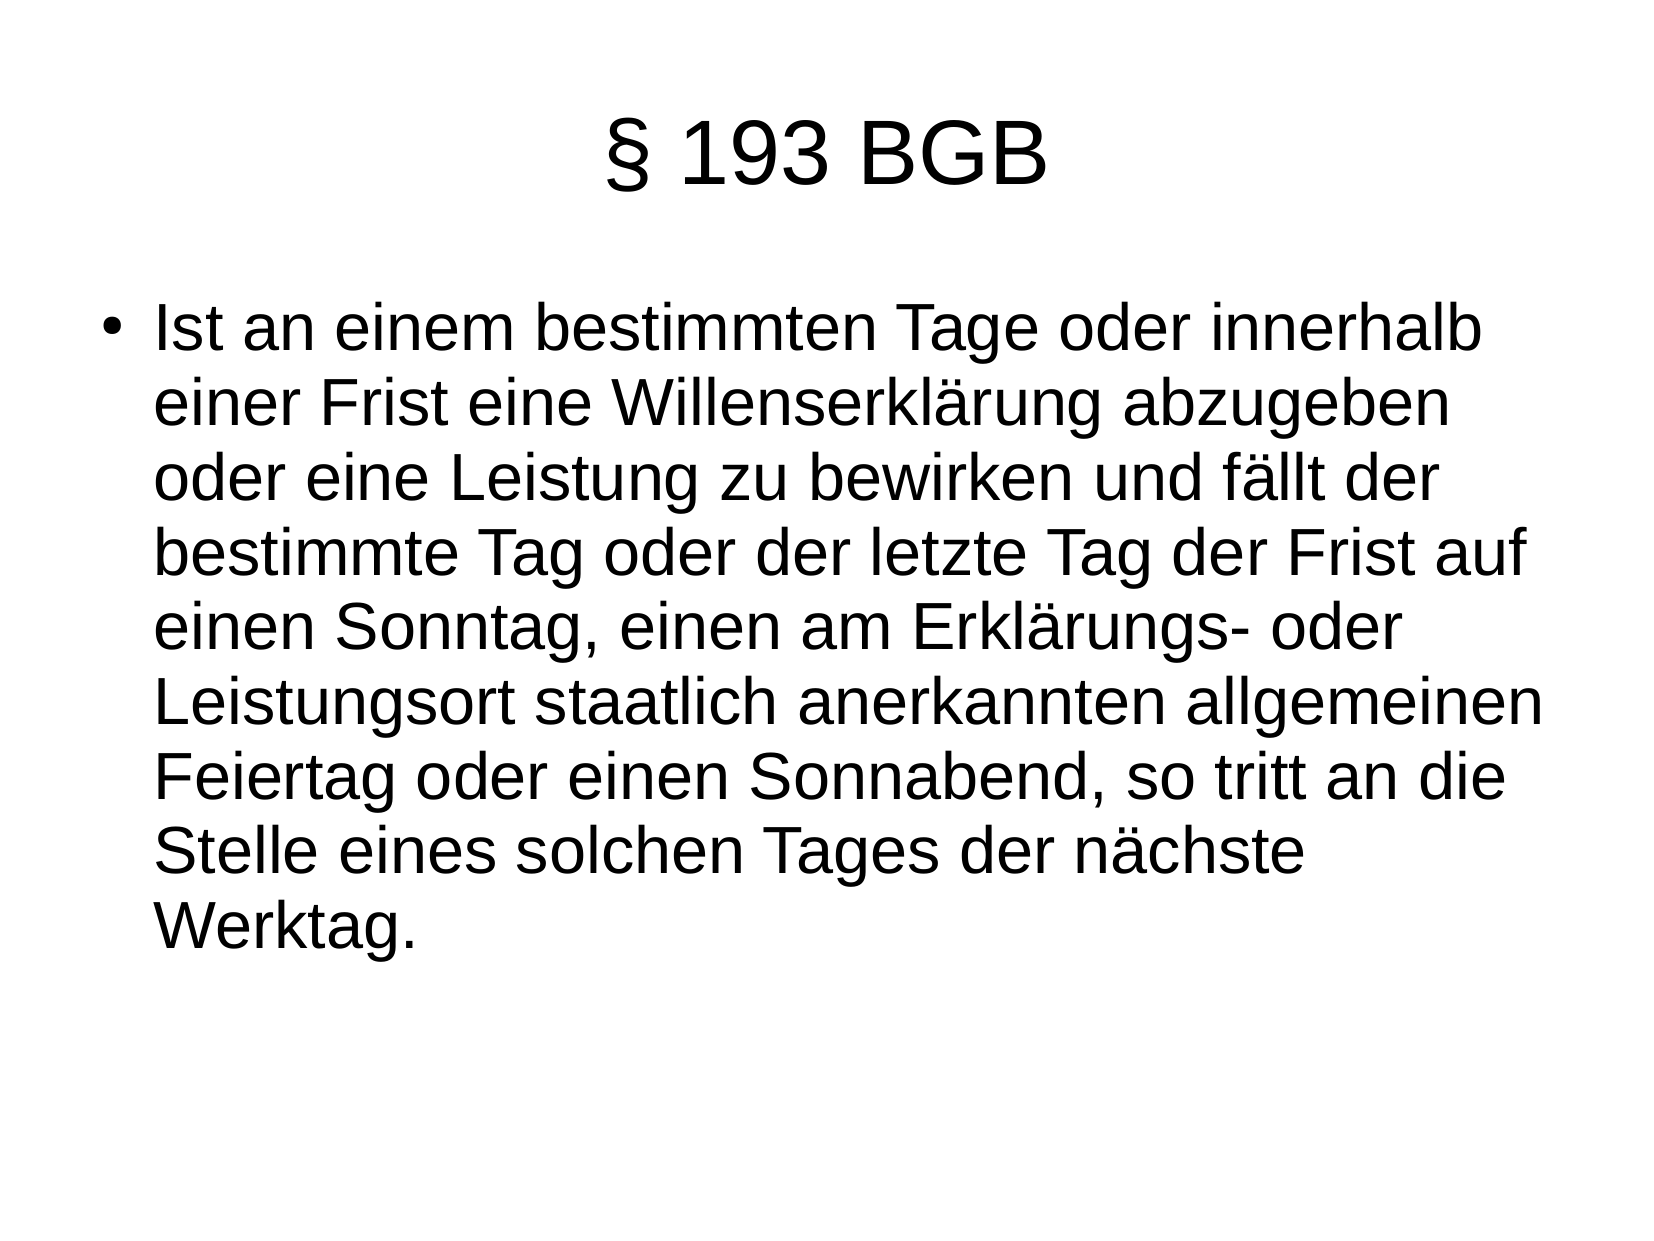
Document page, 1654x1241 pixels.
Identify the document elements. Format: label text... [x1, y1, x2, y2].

list Ist an einem bestimmten Tage oder innerhalb einer Frist eine Willenserklärung abzugeben oder eine Leistung zu bewirken und fällt der bestimmte Tag oder der letzte Tag der Frist auf einen Sonntag, einen am Erklärungs- oder Leistungsort staatlich anerkannten allgemeinen Feiertag oder einen Sonnabend, so tritt an die Stelle eines solchen Tages der nächste Werktag. [82, 290, 1571, 1094]
title § 193 BGB [82, 56, 1571, 250]
